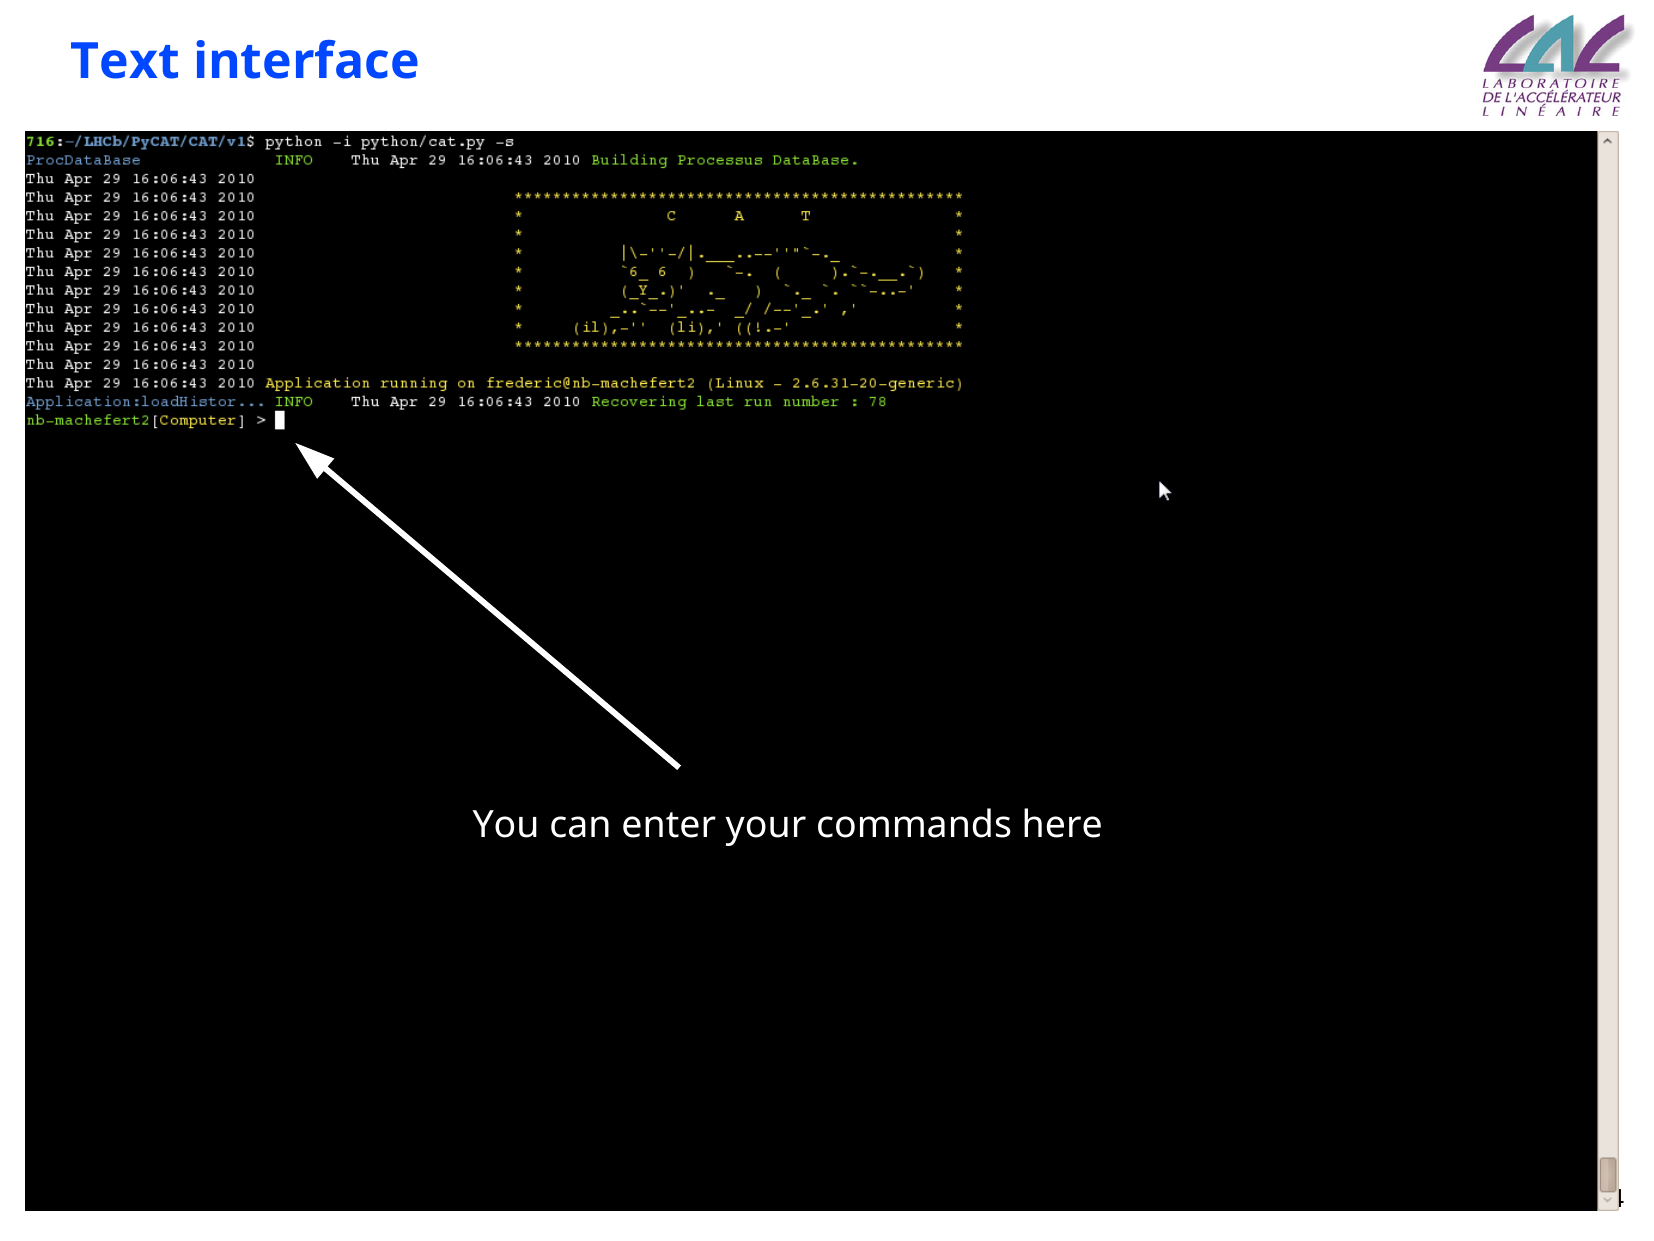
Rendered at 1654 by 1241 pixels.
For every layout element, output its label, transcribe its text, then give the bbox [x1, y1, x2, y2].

picture [1475, 8, 1642, 116]
title Text interface [70, 29, 1559, 89]
text_box You can enter your commands here [472, 797, 1146, 841]
picture [25, 131, 1619, 1211]
